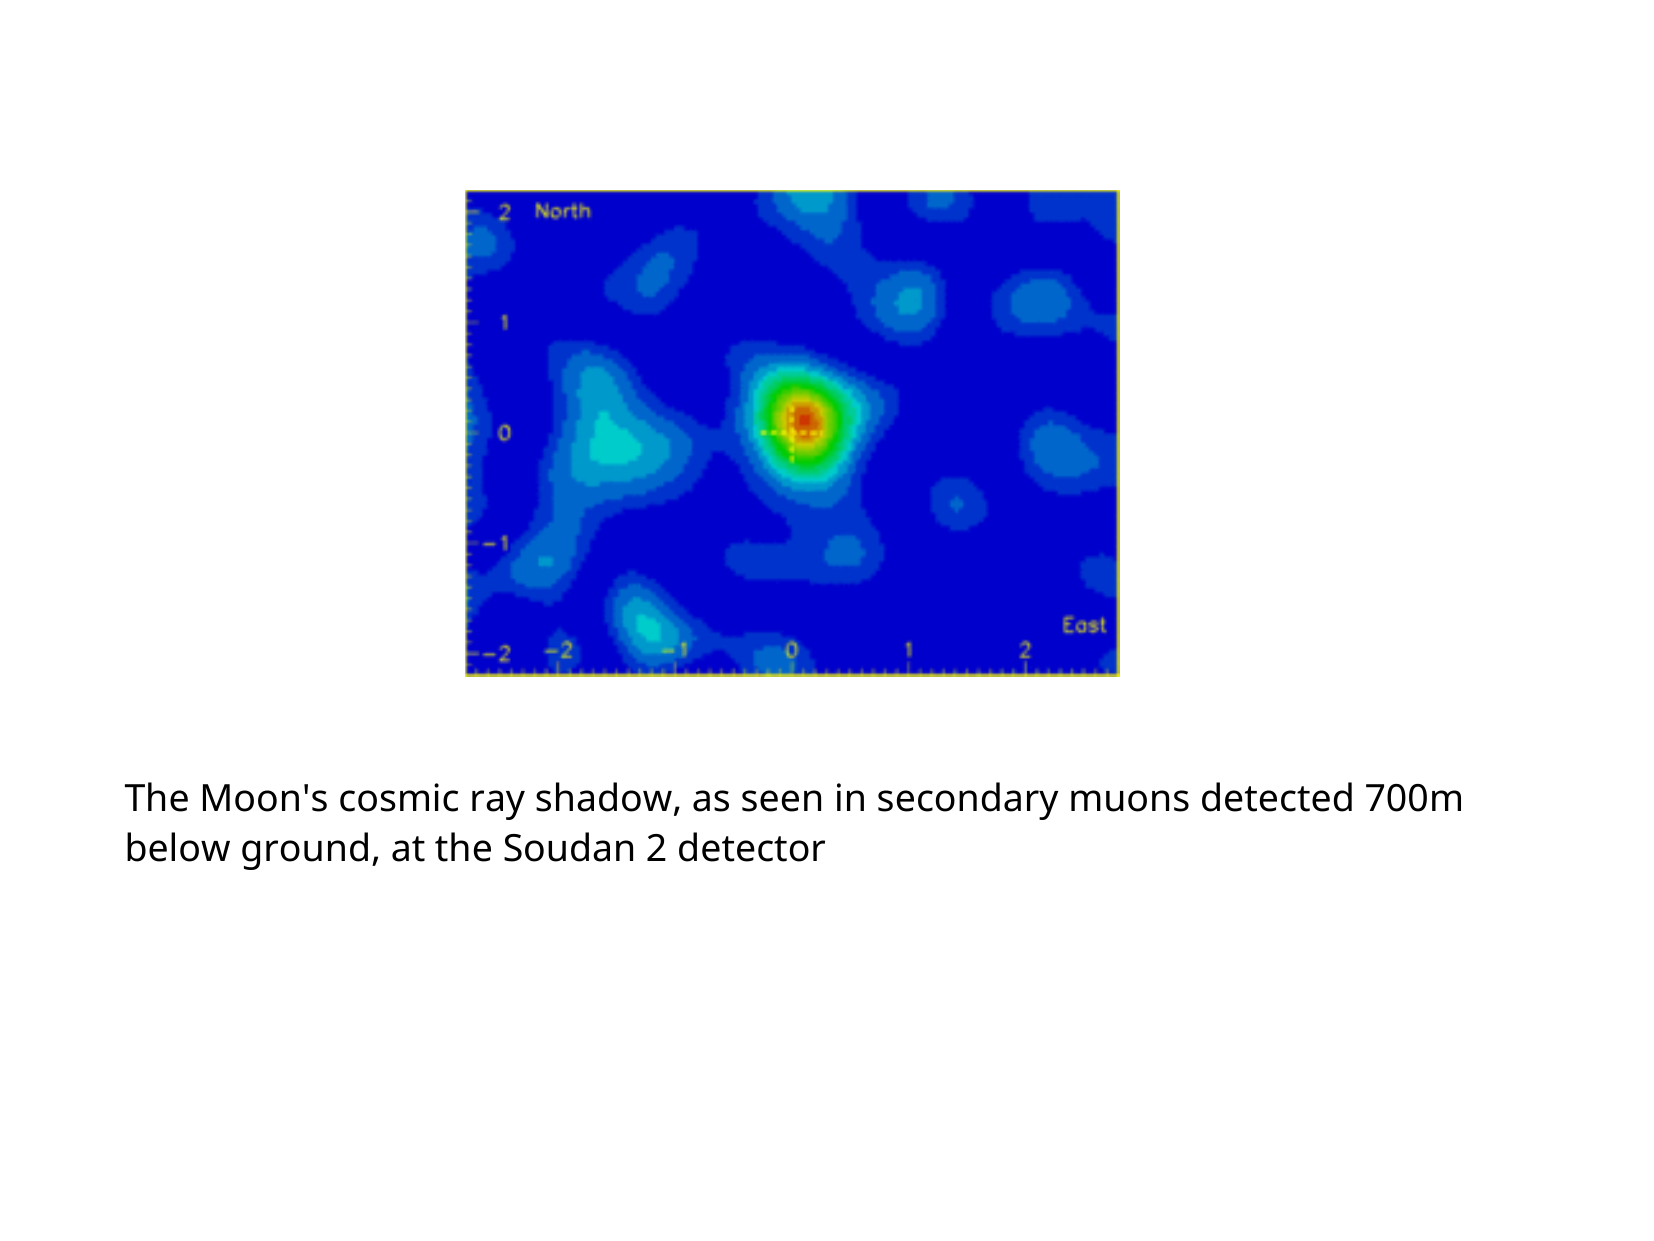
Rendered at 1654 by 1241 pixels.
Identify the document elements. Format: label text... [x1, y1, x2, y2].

picture [465, 190, 1120, 677]
text_box The Moon's cosmic ray shadow, as seen in secondary muons detected 700m below ground, at the Soudan 2 detector [109, 763, 1543, 884]
